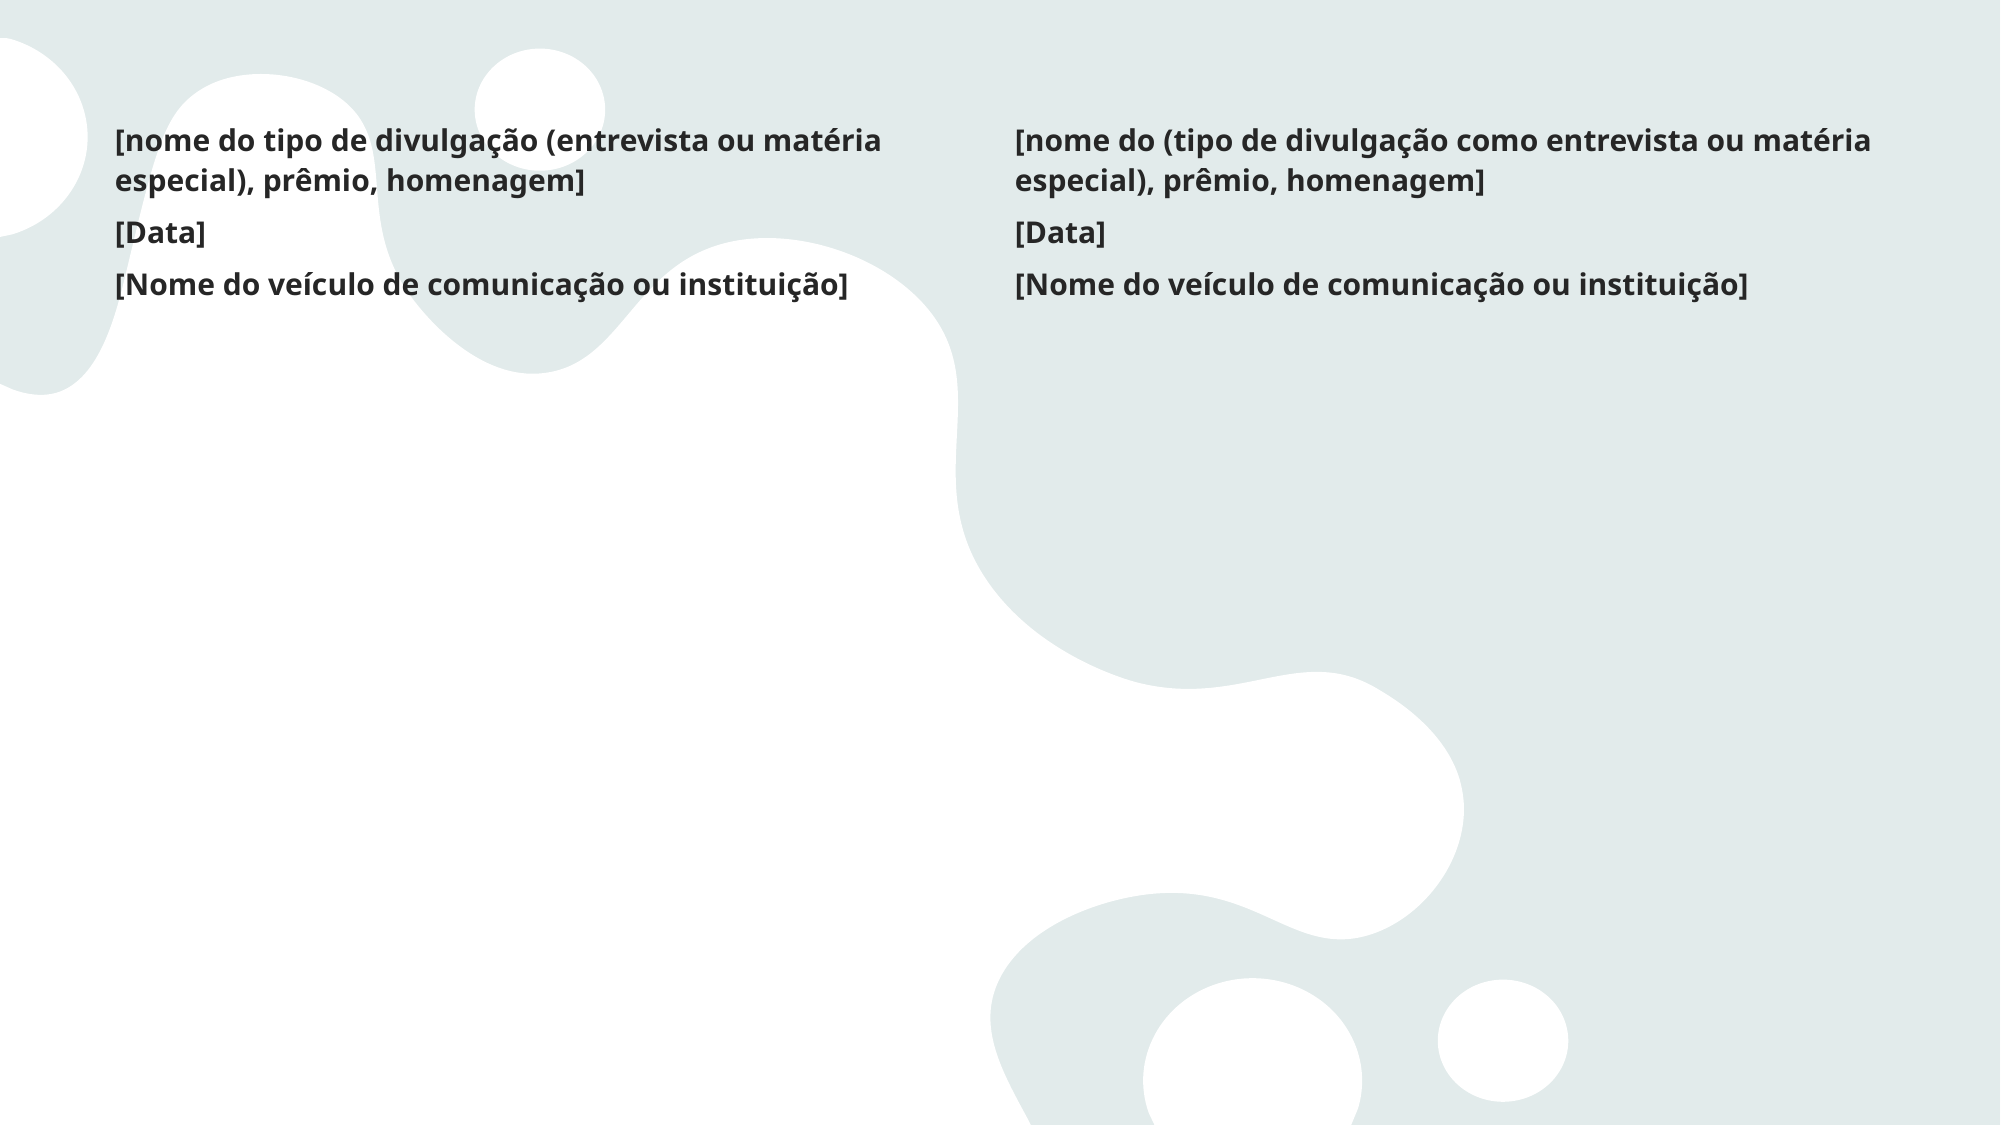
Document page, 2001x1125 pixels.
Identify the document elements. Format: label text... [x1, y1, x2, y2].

list [nome do (tipo de divulgação como entrevista ou matéria especial), prêmio, homenagem] [Data] [Nome do veículo de comunicação ou instituição] [999, 109, 1889, 309]
list [nome do tipo de divulgação (entrevista ou matéria especial), prêmio, homenagem] [Data] [Nome do veículo de comunicação ou instituição] [99, 109, 984, 309]
